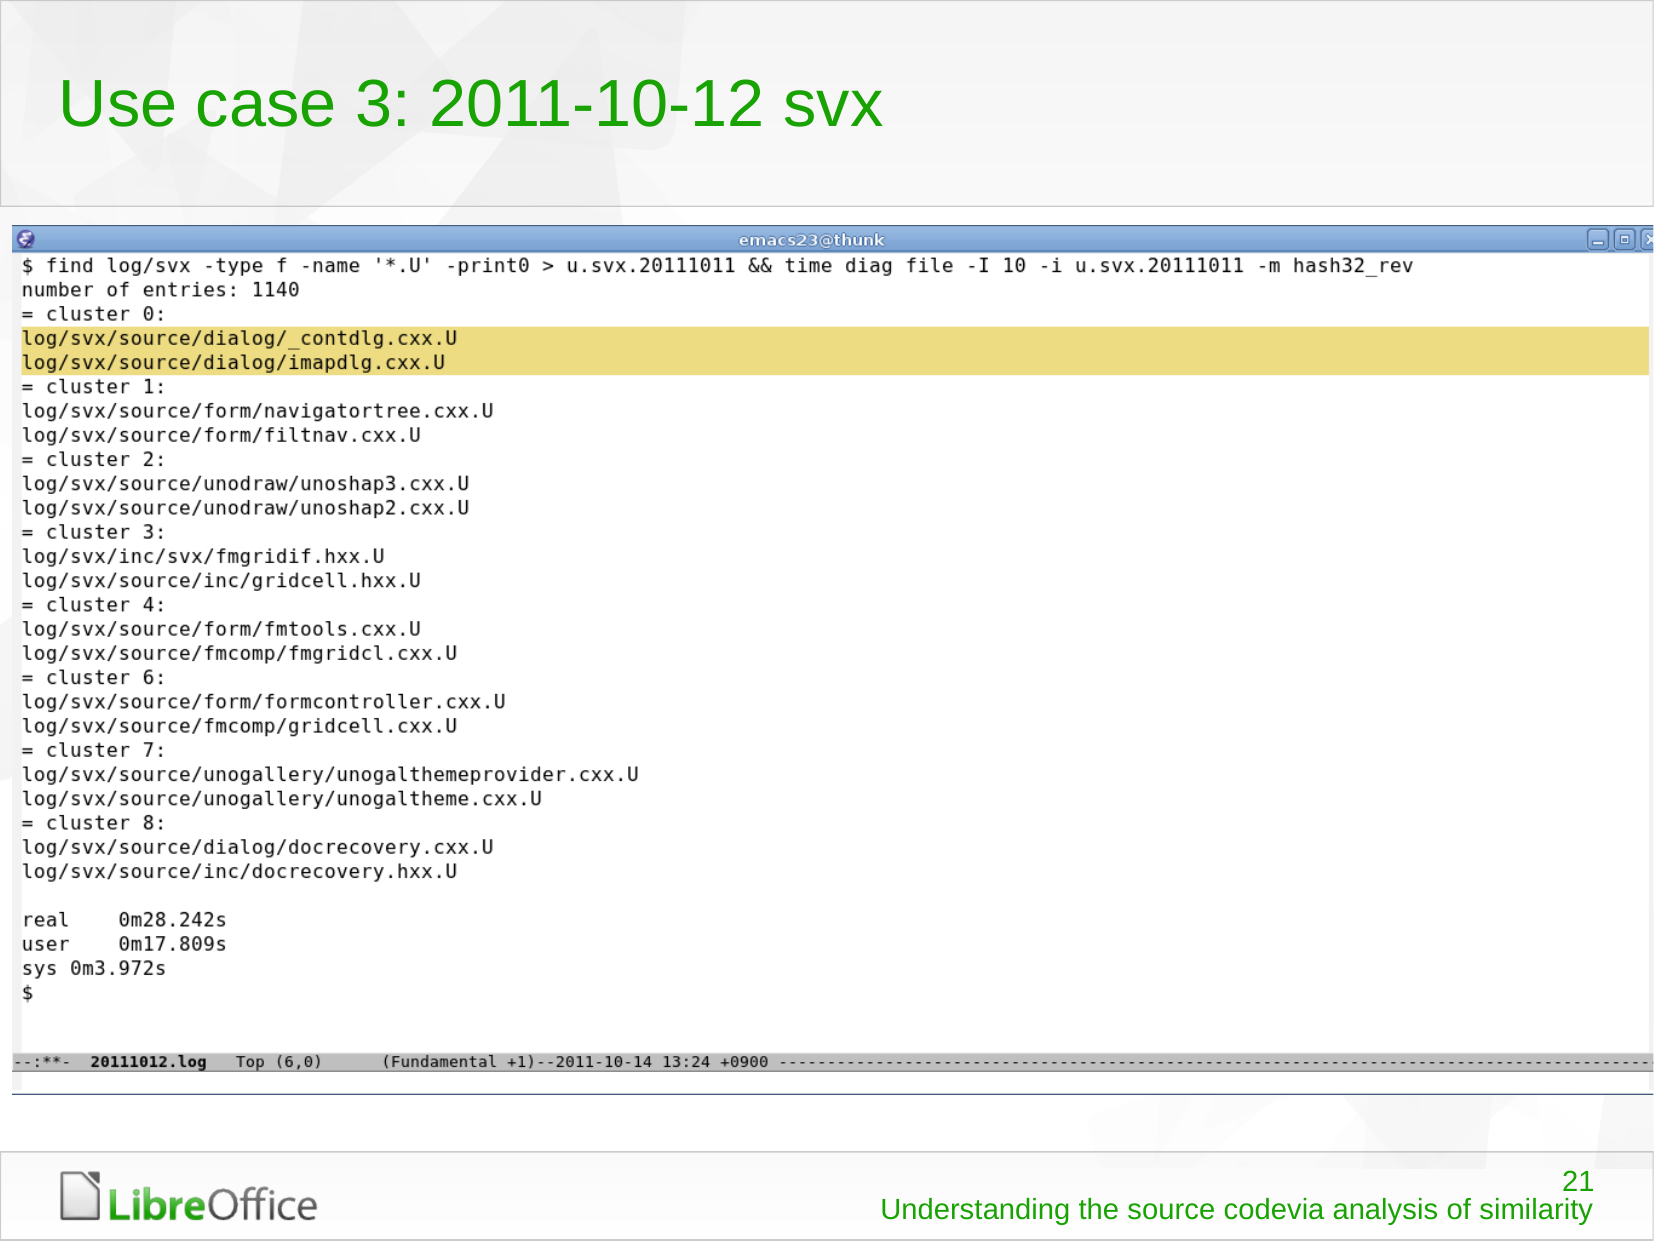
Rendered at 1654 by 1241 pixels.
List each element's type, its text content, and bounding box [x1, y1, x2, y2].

title Use case 3: 2011-10-12 svx [59, 29, 1595, 178]
picture [41, 1152, 337, 1240]
picture [0, 0, 1654, 1169]
